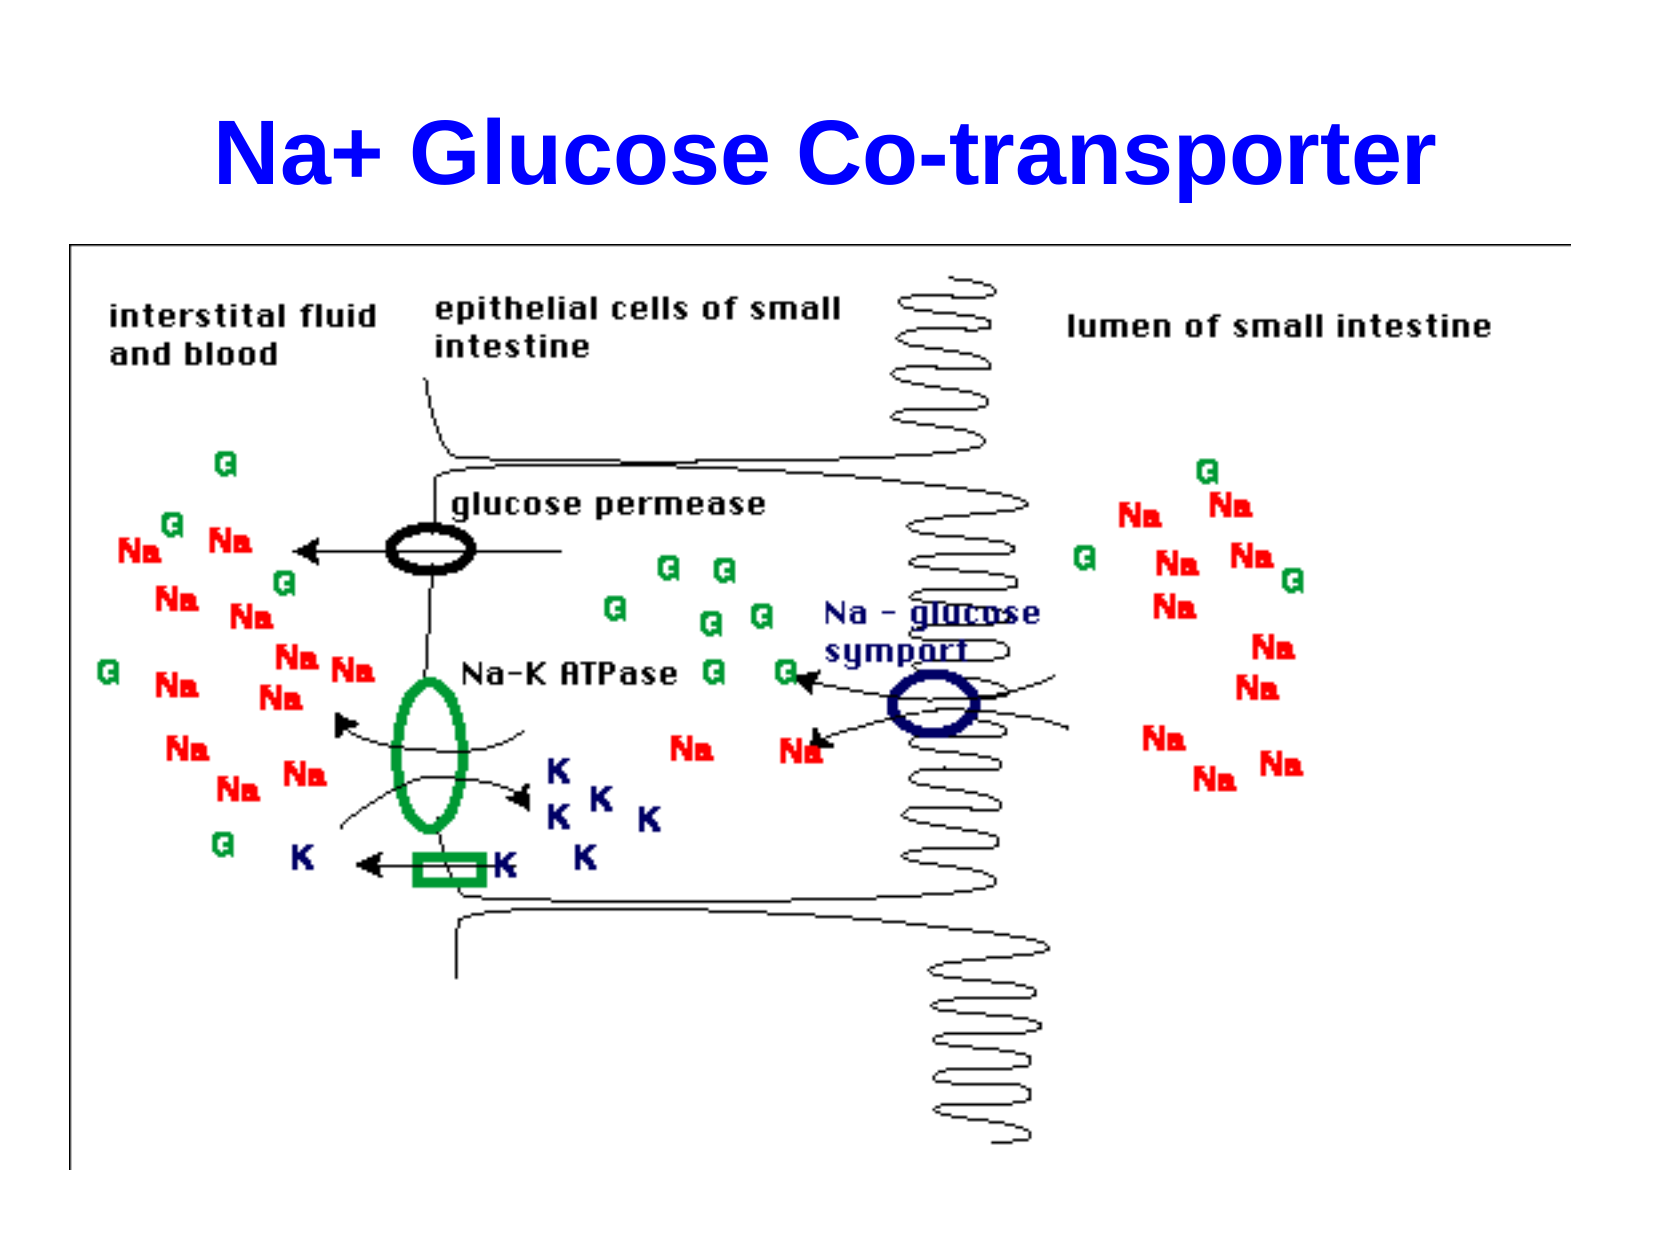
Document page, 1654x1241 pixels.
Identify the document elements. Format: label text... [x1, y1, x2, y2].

title Na+ Glucose Co-transporter [82, 49, 1571, 244]
picture [69, 244, 1571, 1170]
